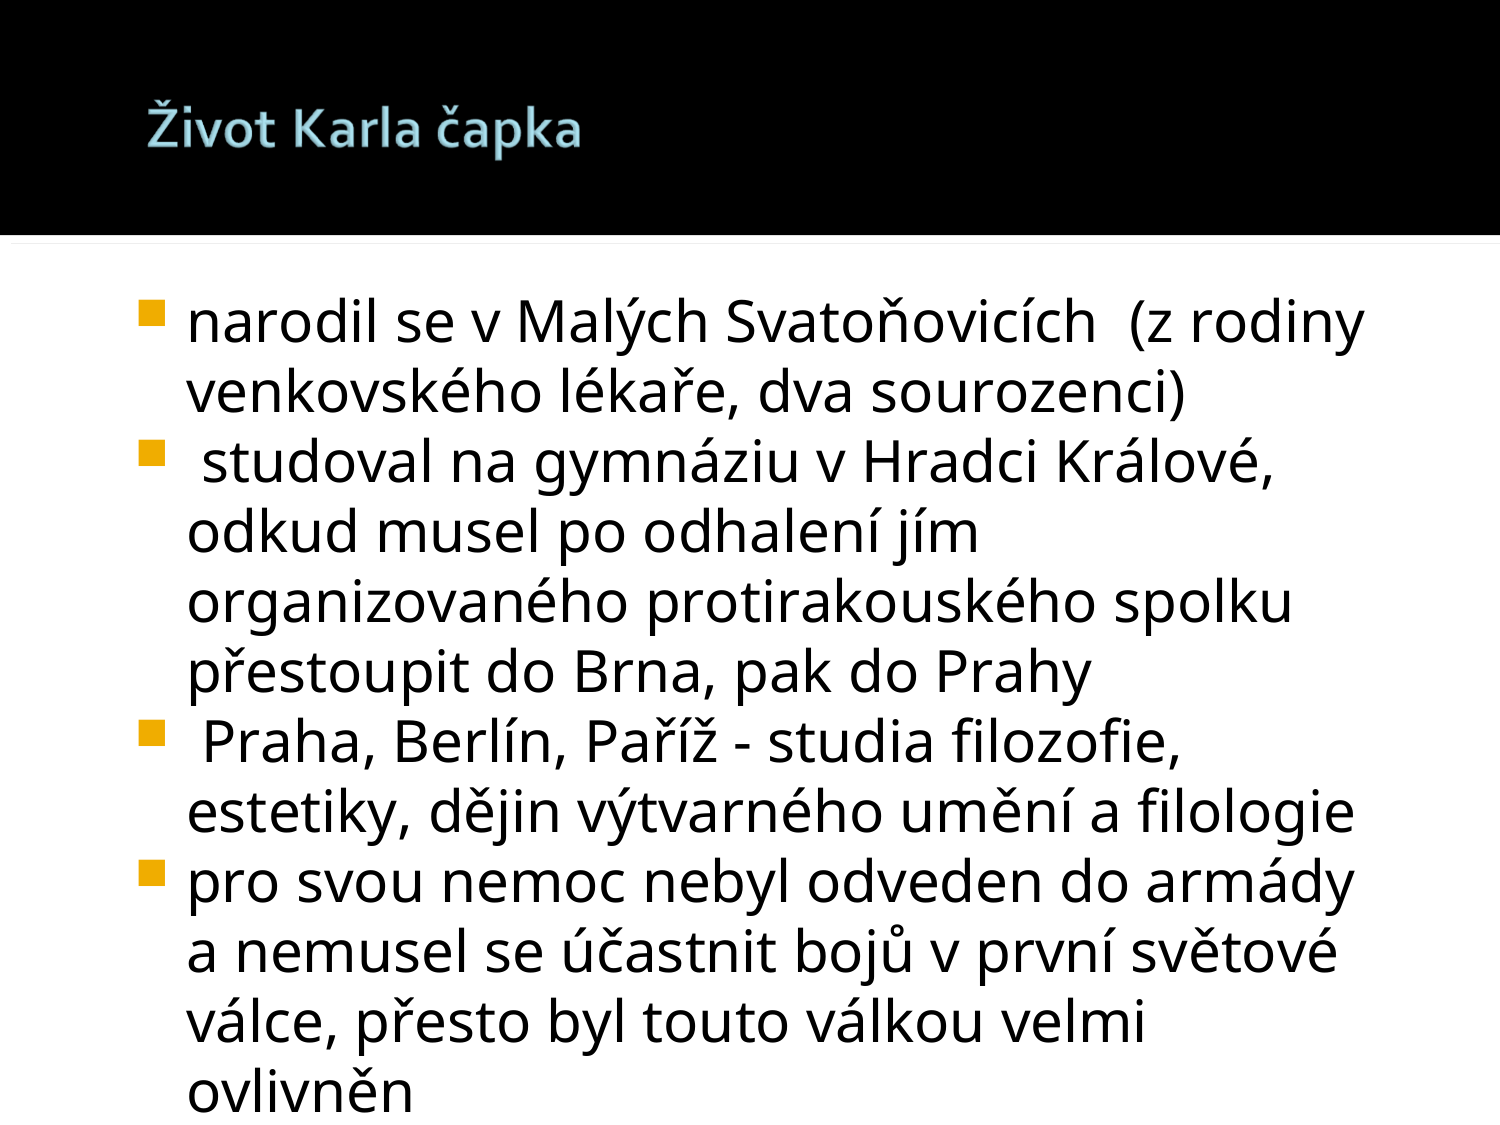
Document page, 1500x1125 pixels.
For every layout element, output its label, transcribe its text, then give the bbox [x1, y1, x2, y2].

list narodil se v Malých Svatoňovicích (z rodiny venkovského lékaře, dva sourozenci) studoval na gymnáziu v Hradci Králové, odkud musel po odhalení jím organizovaného protirakouského spolku přestoupit do Brna, pak do Prahy Praha, Berlín, Paříž - studia filozofie, estetiky, dějin výtvarného umění a filologie pro svou nemoc nebyl odveden do armády a nemusel se účastnit bojů v první světové válce, přesto byl touto válkou velmi ovlivněn [105, 269, 1383, 1062]
text_box [73, 24, 1427, 233]
